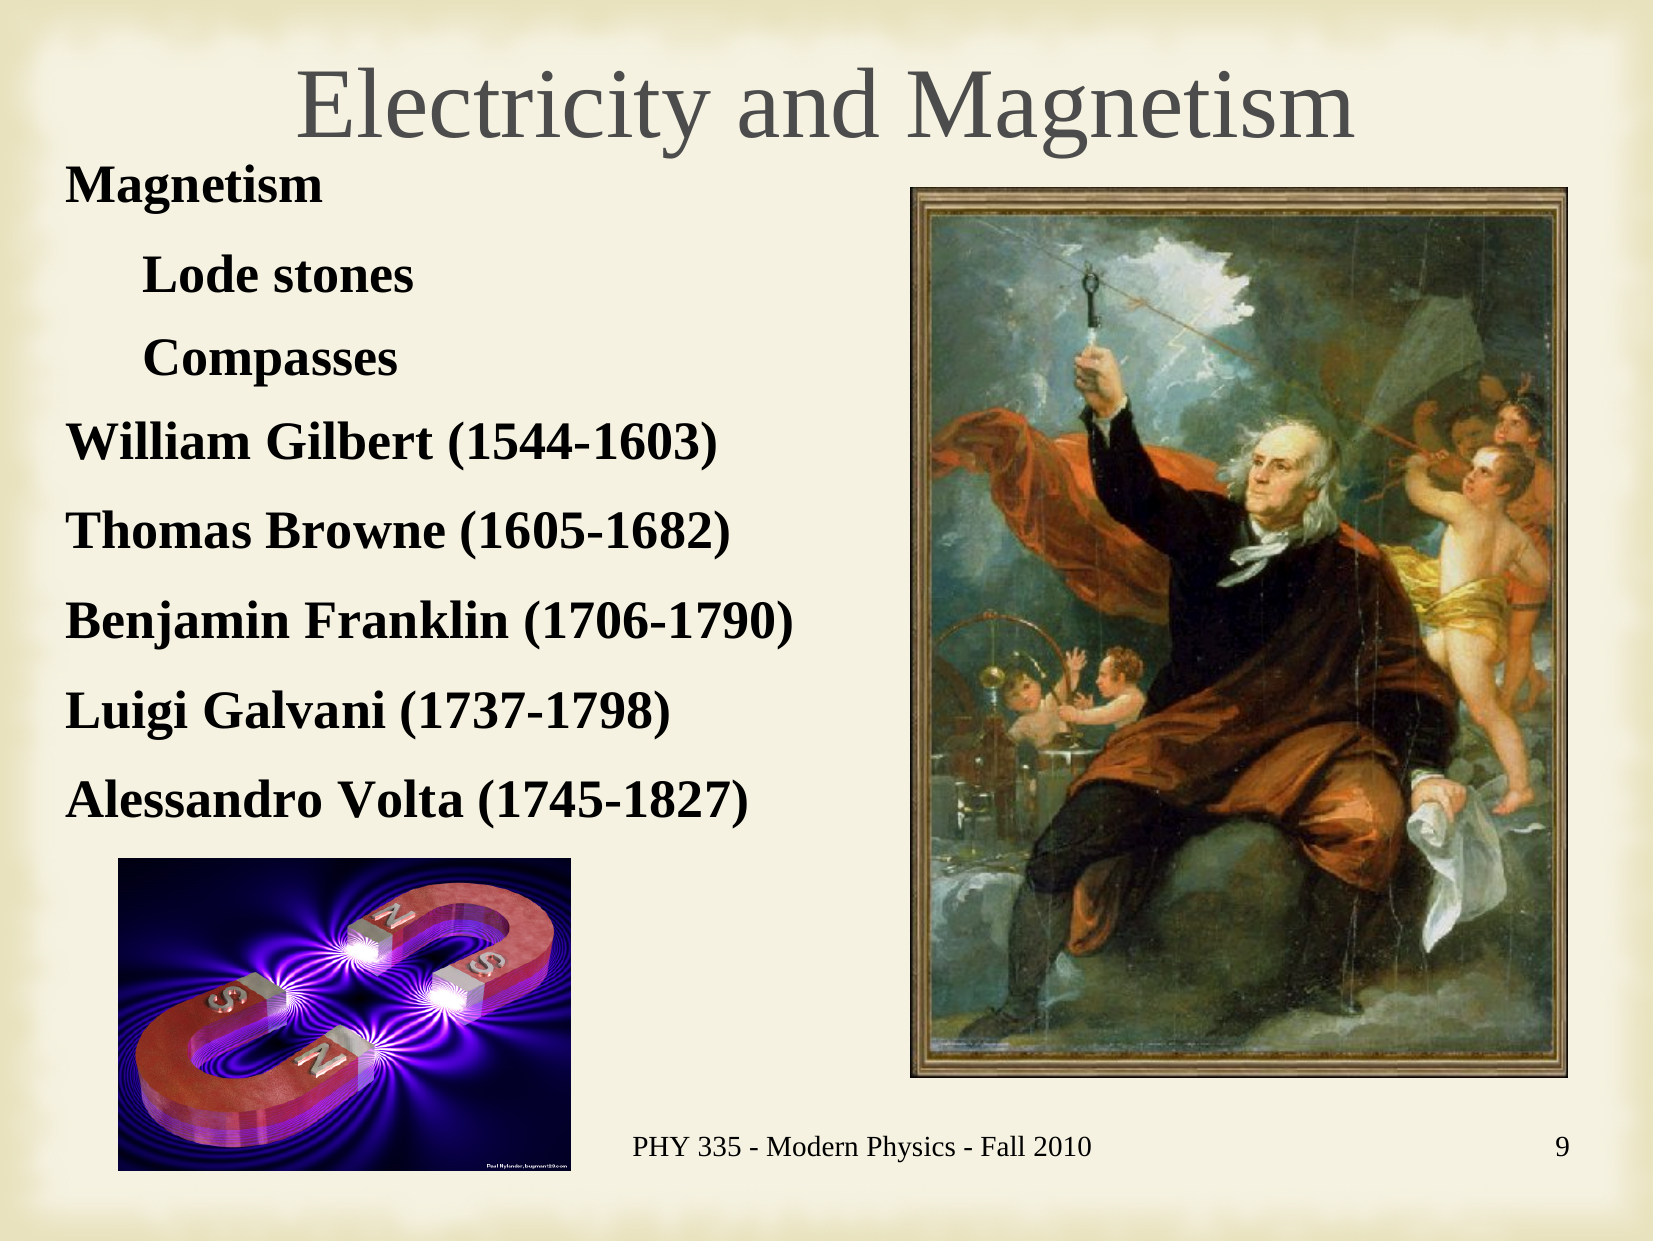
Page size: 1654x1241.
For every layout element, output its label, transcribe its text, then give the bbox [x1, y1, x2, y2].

list Magnetism Lode stones Compasses William Gilbert (1544-1603) Thomas Browne (1605-1682) Benjamin Franklin (1706-1790) Luigi Galvani (1737-1798) Alessandro Volta (1745-1827) [47, 154, 938, 840]
picture [0, 0, 1653, 1241]
title Electricity and Magnetism [82, 0, 1571, 208]
